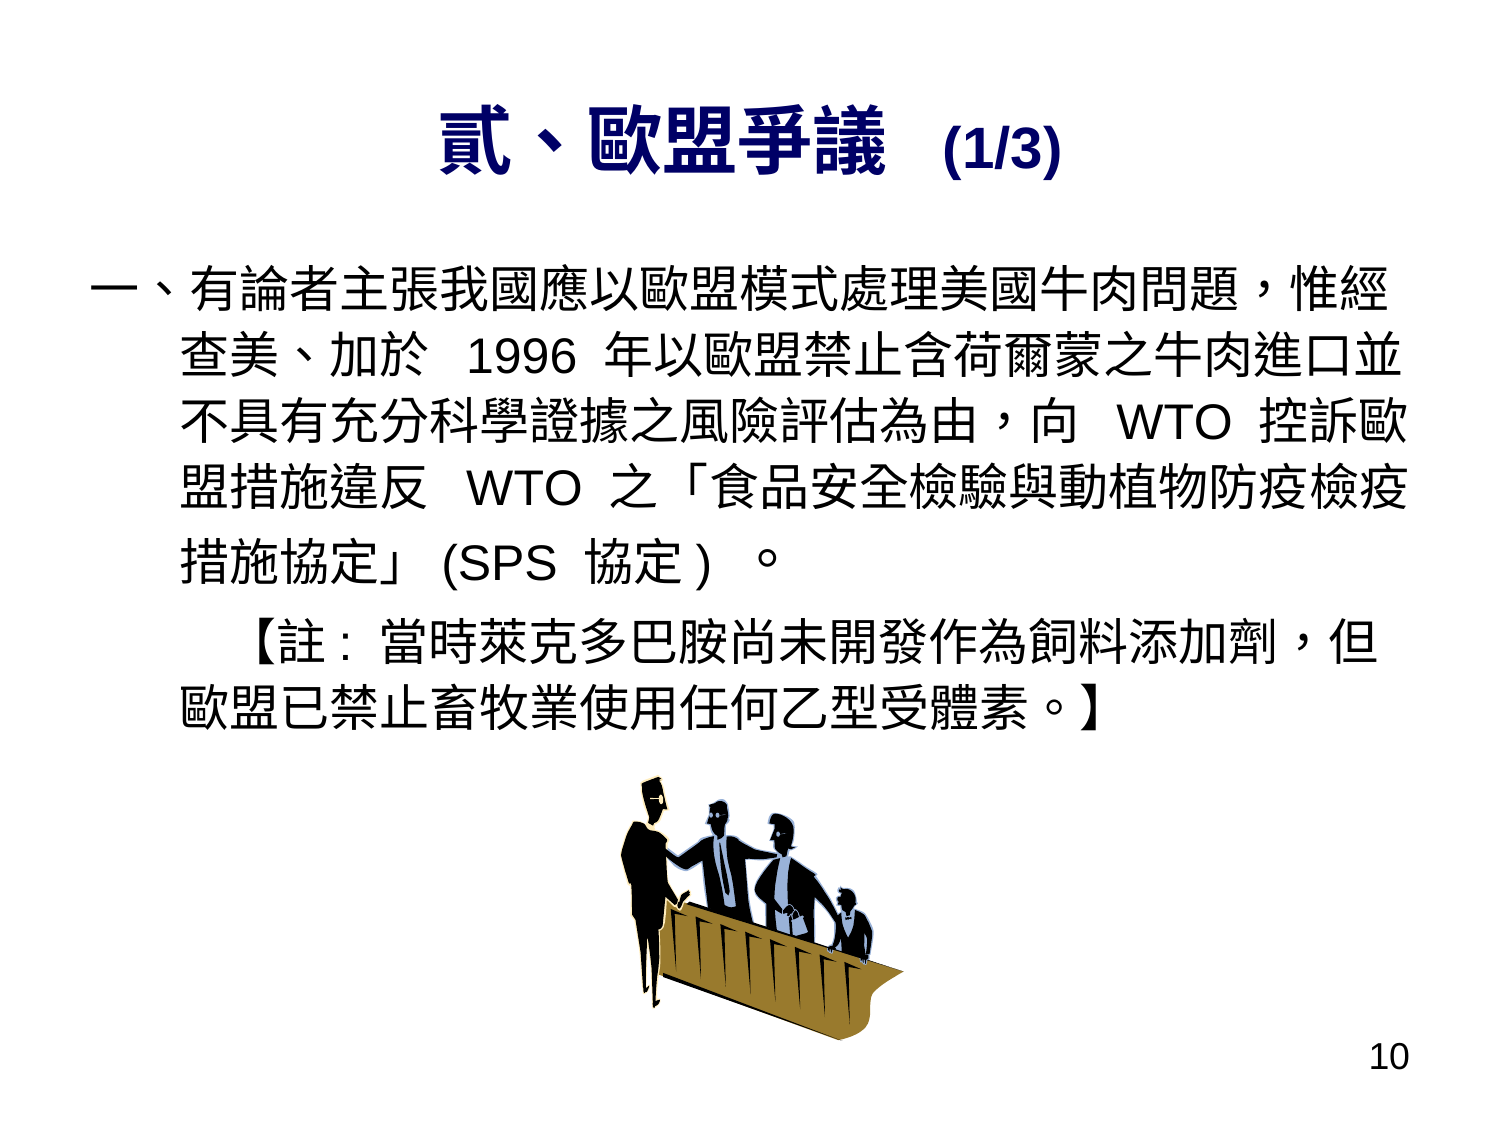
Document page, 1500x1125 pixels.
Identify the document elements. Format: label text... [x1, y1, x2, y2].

list 一、有論者主張我國應以歐盟模式處理美國牛肉問題，惟經查美、加於 1996 年以歐盟禁止含荷爾蒙之牛肉進口並不具有充分科學證據之風險評估為由，向 WTO 控訴歐盟措施違反 WTO 之「食品安全檢驗與動植物防疫檢疫措施協定」(SPS 協定) 。 【註: 當時萊克多巴胺尚未開發作為飼料添加劑，但歐盟已禁止畜牧業使用任何乙型受體素。】 [75, 243, 1426, 799]
picture [620, 774, 904, 1041]
title 貳、歐盟爭議 (1/3) [75, 45, 1426, 233]
